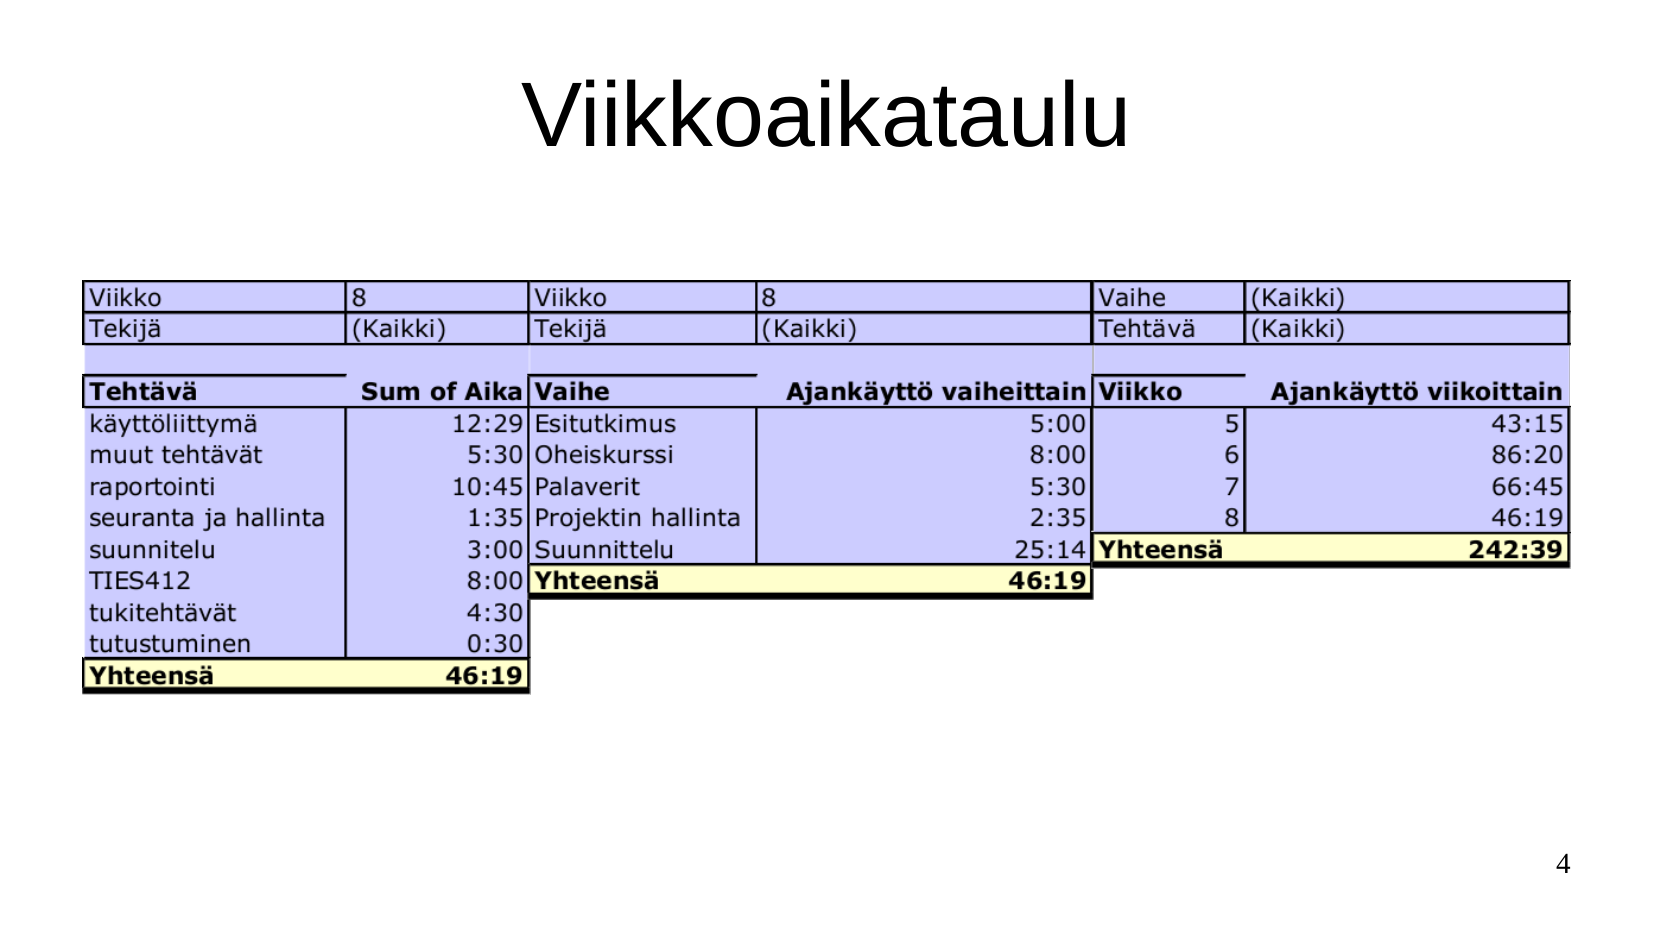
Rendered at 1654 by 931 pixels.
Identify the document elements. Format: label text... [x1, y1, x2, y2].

title Viikkoaikataulu [82, 37, 1571, 193]
picture [82, 280, 1571, 695]
